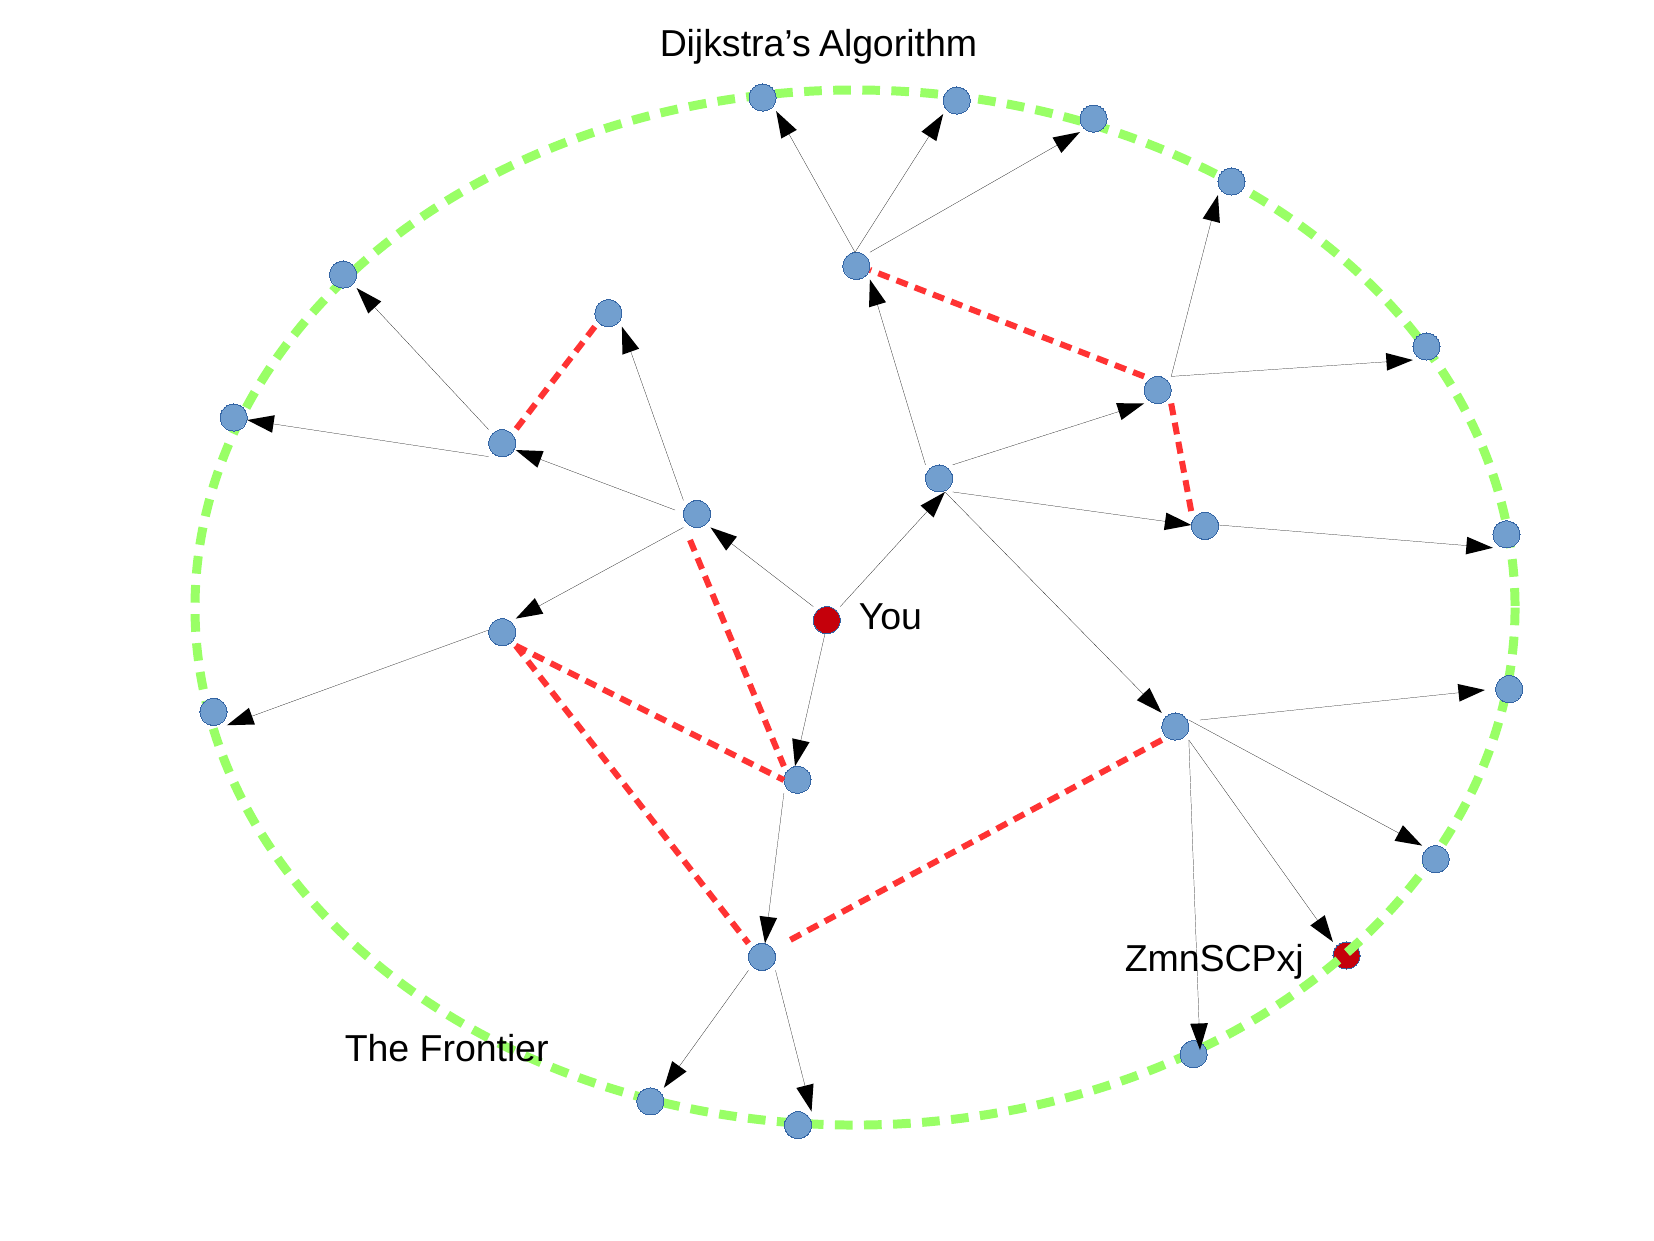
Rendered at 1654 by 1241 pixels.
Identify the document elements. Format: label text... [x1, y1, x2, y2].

text_box You [844, 588, 856, 601]
text_box [943, 86, 971, 115]
text_box [199, 698, 228, 726]
text_box [749, 83, 777, 112]
text_box [1080, 105, 1108, 133]
text_box [636, 1087, 664, 1115]
text_box [1217, 167, 1246, 196]
text_box [329, 260, 357, 289]
text_box [220, 403, 248, 432]
text_box [1144, 376, 1172, 404]
text_box ZmnSCPxj [1196, 930, 1321, 987]
text_box [594, 299, 622, 327]
text_box [488, 429, 516, 457]
text_box [842, 252, 870, 280]
text_box [784, 1111, 812, 1139]
text_box ZmnSCPxj [1110, 930, 1197, 987]
text_box [1191, 512, 1219, 540]
text_box [813, 606, 841, 634]
text_box [1161, 712, 1189, 741]
text_box [1412, 332, 1441, 361]
text_box You [844, 588, 946, 646]
text_box [1180, 1040, 1208, 1068]
text_box [1495, 675, 1523, 703]
text_box [925, 464, 953, 492]
text_box Dijkstra’s Algorithm [645, 15, 1006, 72]
text_box [784, 766, 812, 794]
text_box [1492, 520, 1521, 548]
text_box [488, 618, 516, 646]
text_box The Frontier [330, 1020, 586, 1077]
text_box [683, 500, 711, 528]
text_box [748, 943, 776, 971]
text_box [1422, 845, 1450, 873]
text_box [1332, 941, 1361, 970]
